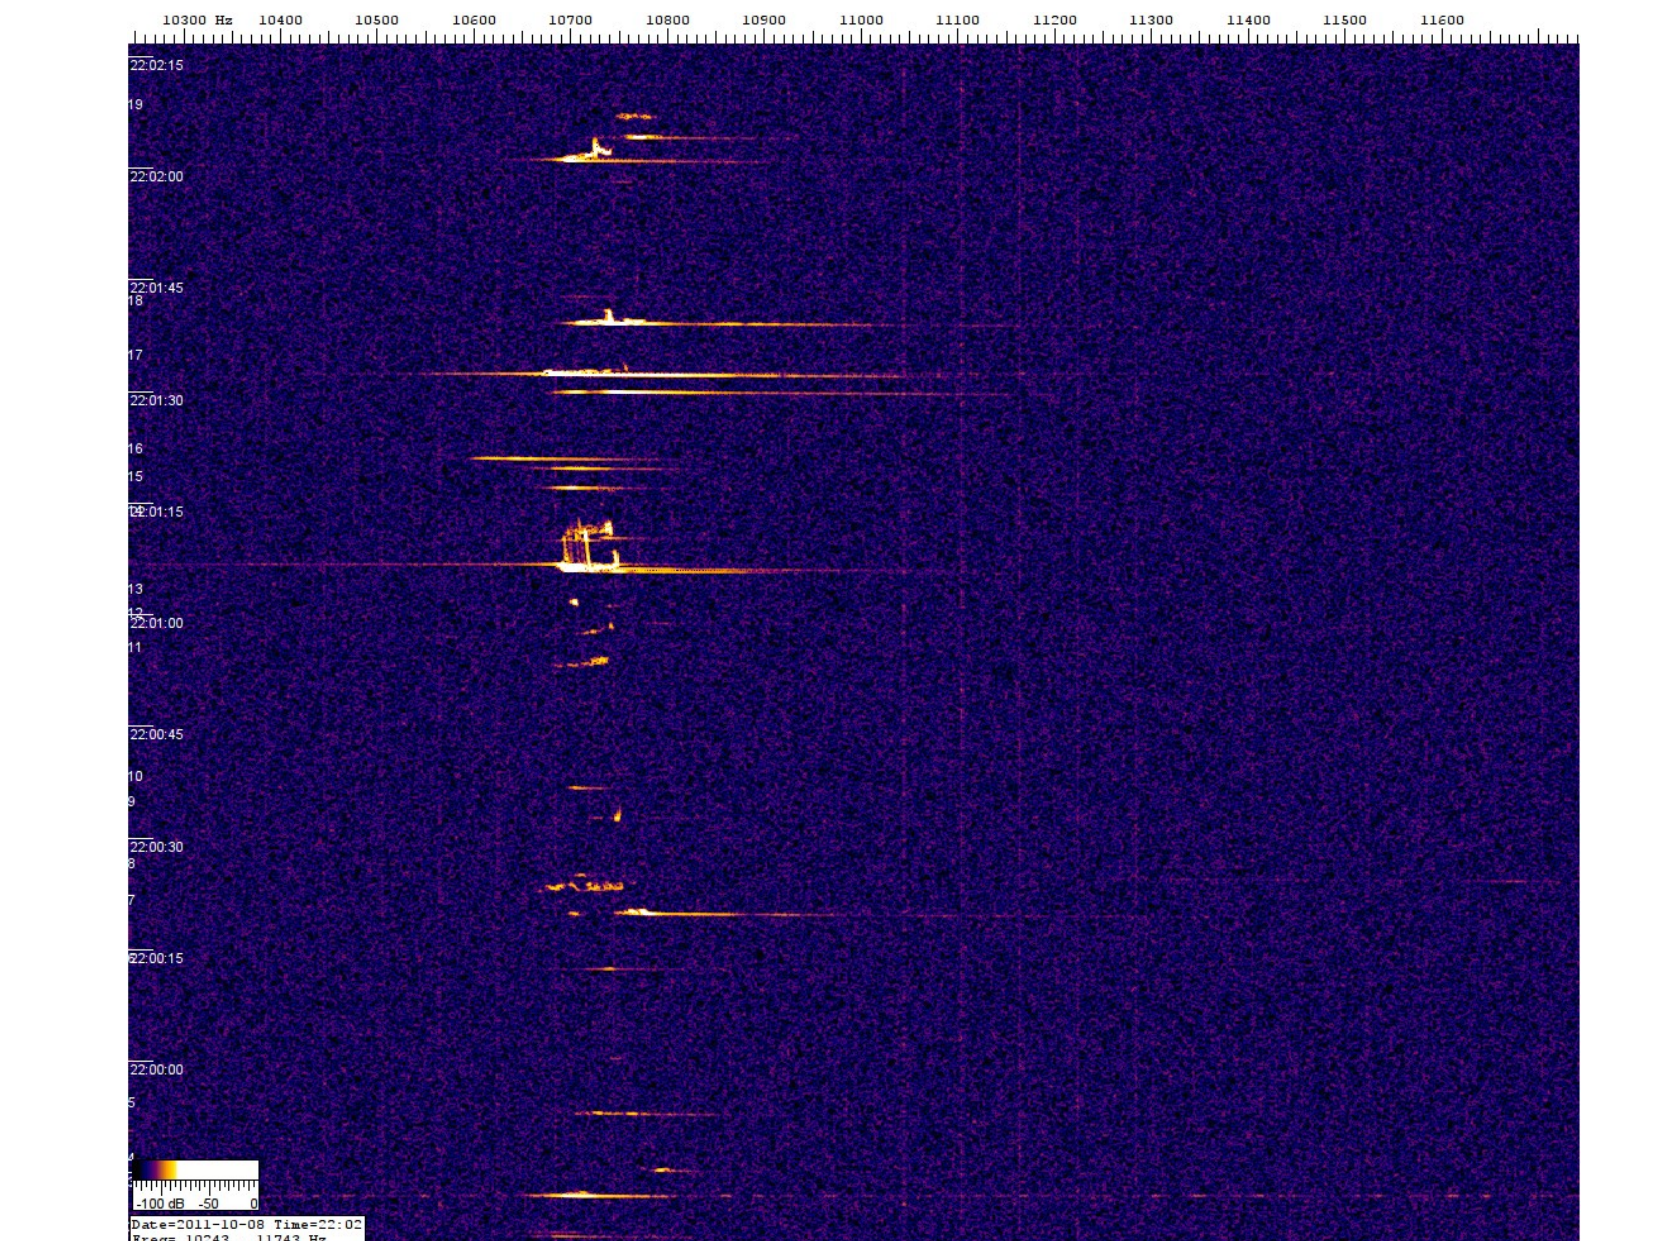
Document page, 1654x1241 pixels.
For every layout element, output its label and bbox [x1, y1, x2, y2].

picture [127, 12, 1581, 1241]
